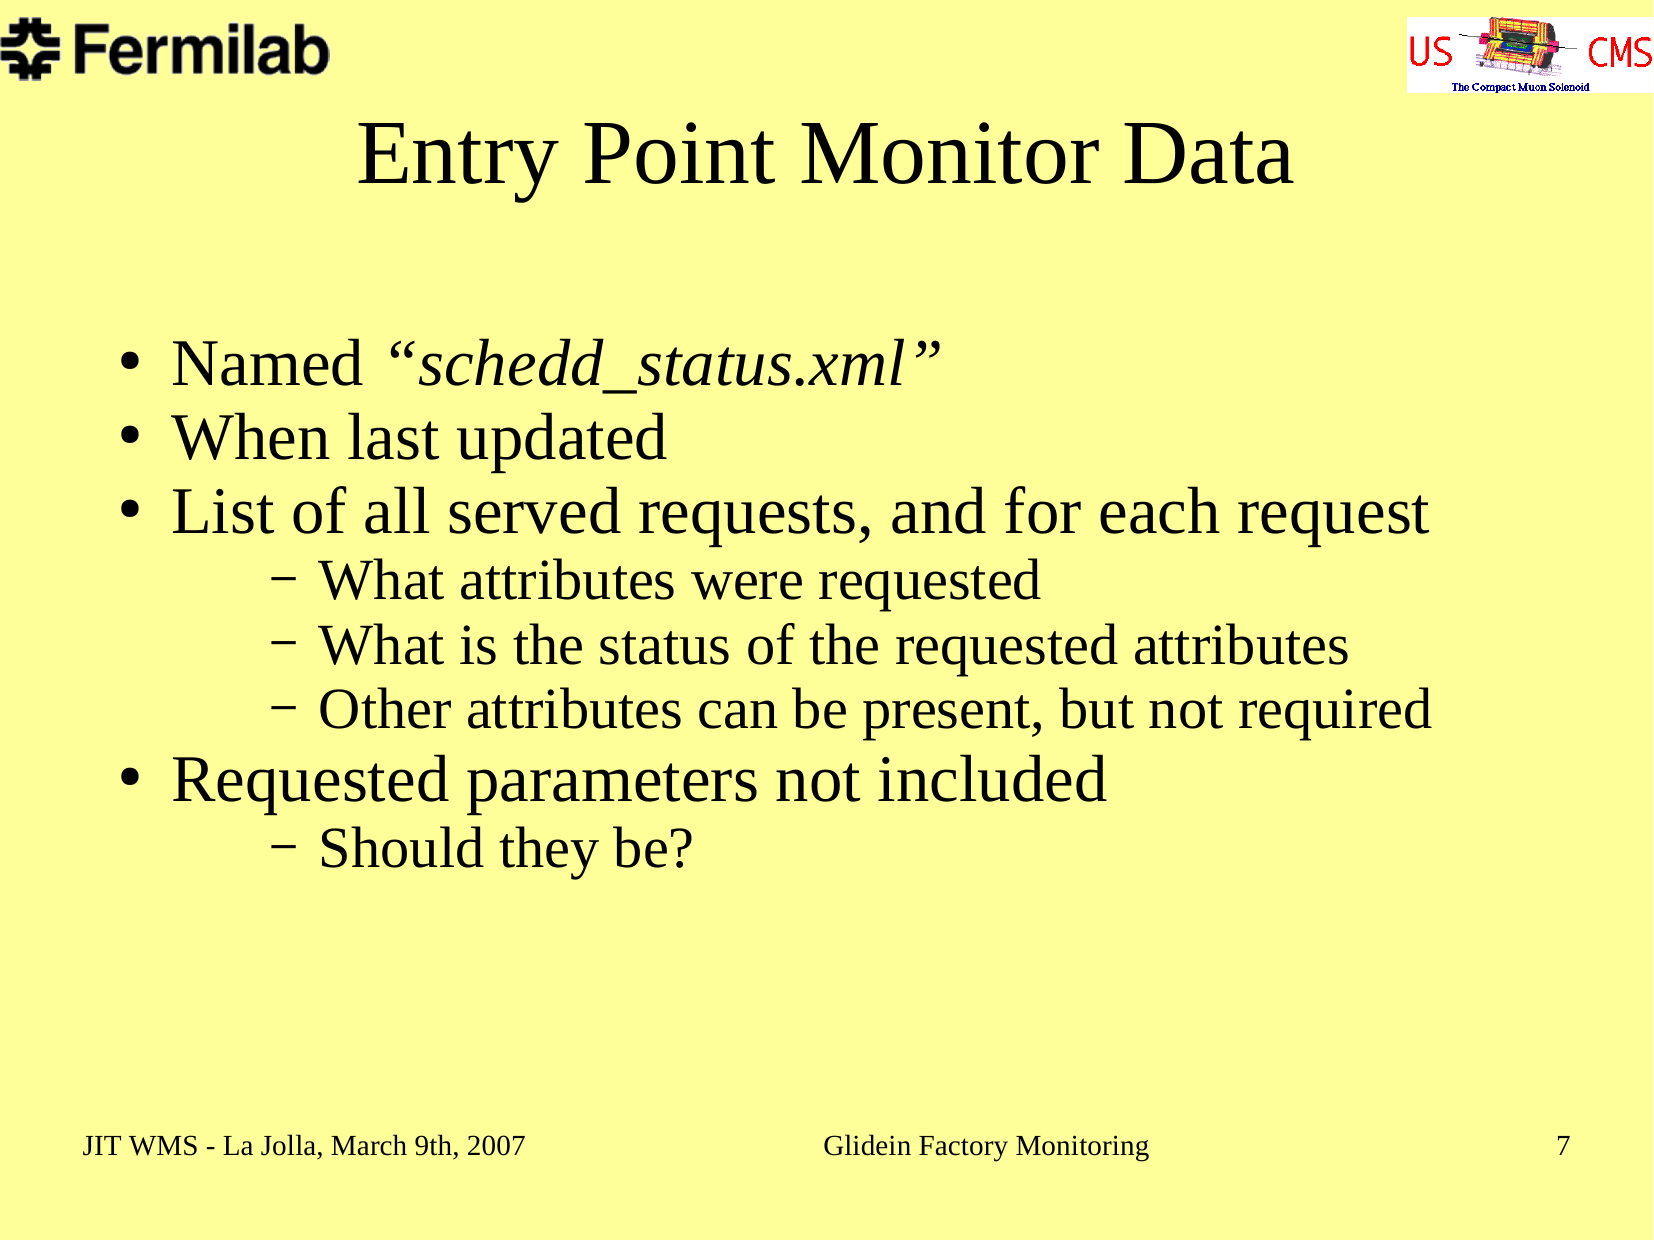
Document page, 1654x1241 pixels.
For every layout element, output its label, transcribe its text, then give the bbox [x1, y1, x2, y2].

title Entry Point Monitor Data [82, 49, 1571, 257]
picture [1407, 17, 1654, 93]
picture [0, 17, 330, 81]
list Named “schedd_status.xml” When last updated List of all served requests, and for each request What attributes were requested What is the status of the requested attributes Other attributes can be present, but not required Requested parameters not included Should they be? [82, 325, 1571, 1028]
